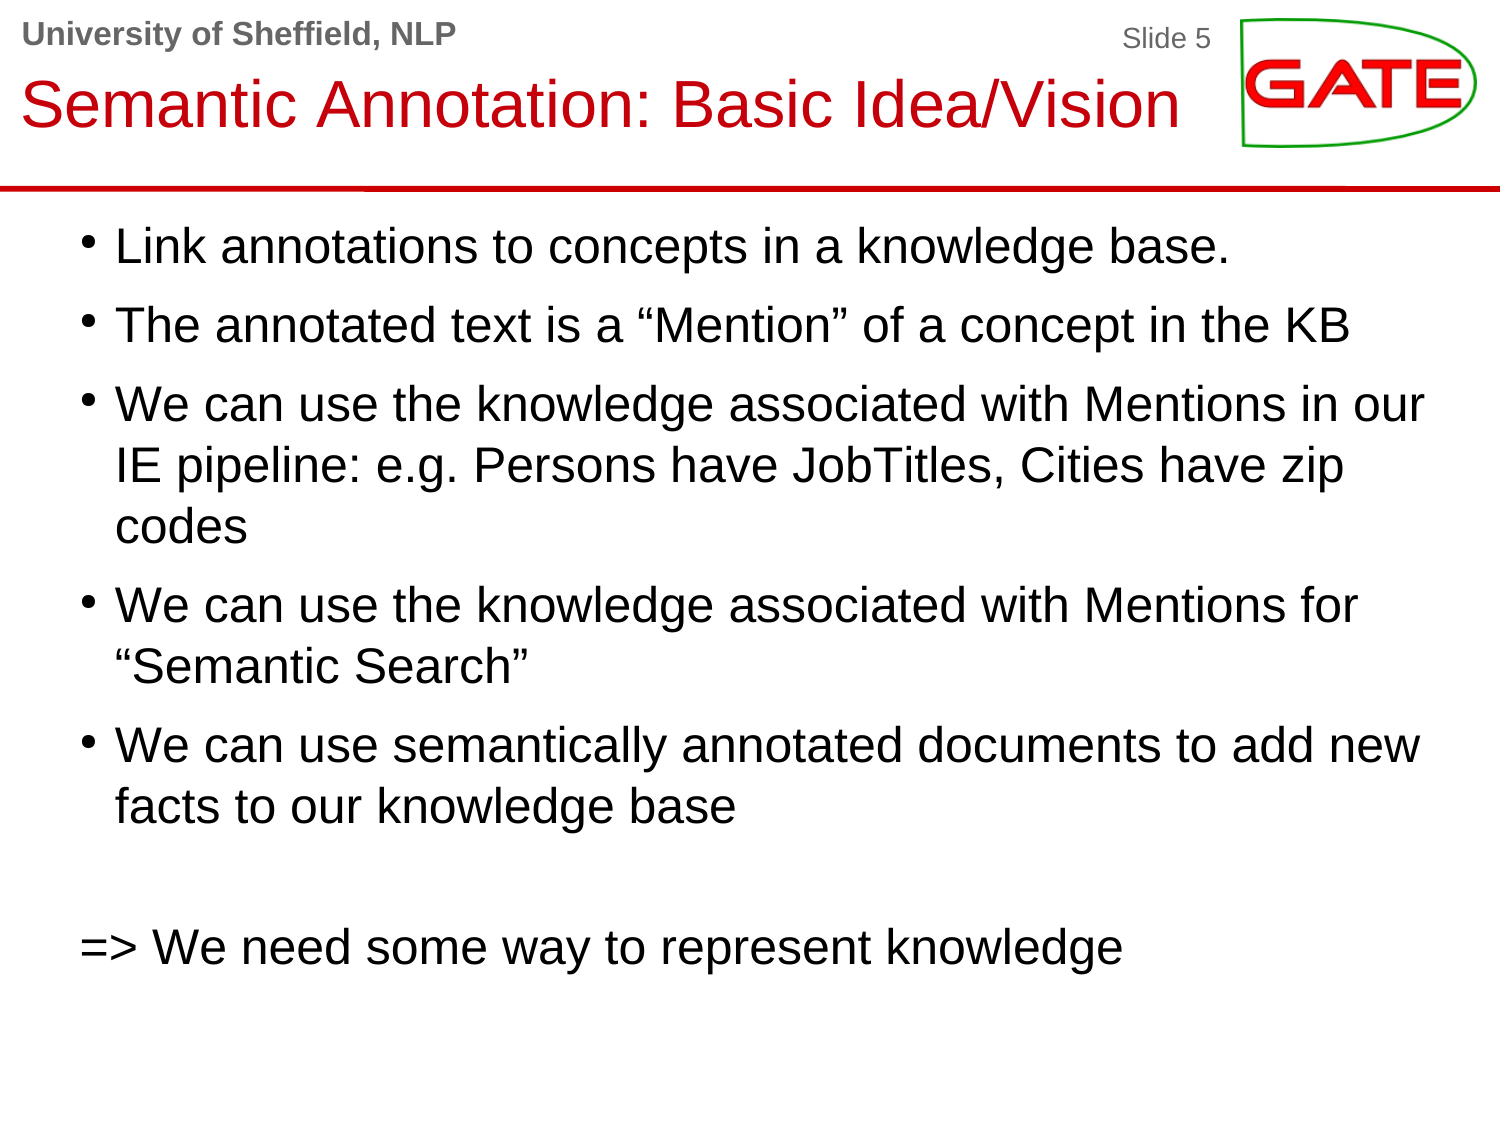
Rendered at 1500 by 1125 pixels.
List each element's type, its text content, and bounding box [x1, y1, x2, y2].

picture [1240, 18, 1477, 148]
title Semantic Annotation: Basic Idea/Vision [20, 44, 1240, 166]
list Link annotations to concepts in a knowledge base. The annotated text is a “Mention” of a concept in the KB We can use the knowledge associated with Mentions in our IE pipeline: e.g. Persons have JobTitles, Cities have zip codes We can use the knowledge associated with Mentions for “Semantic Search” We can use semantically annotated documents to add new facts to our knowledge base => We need some way to represent knowledge [23, 212, 1477, 1063]
